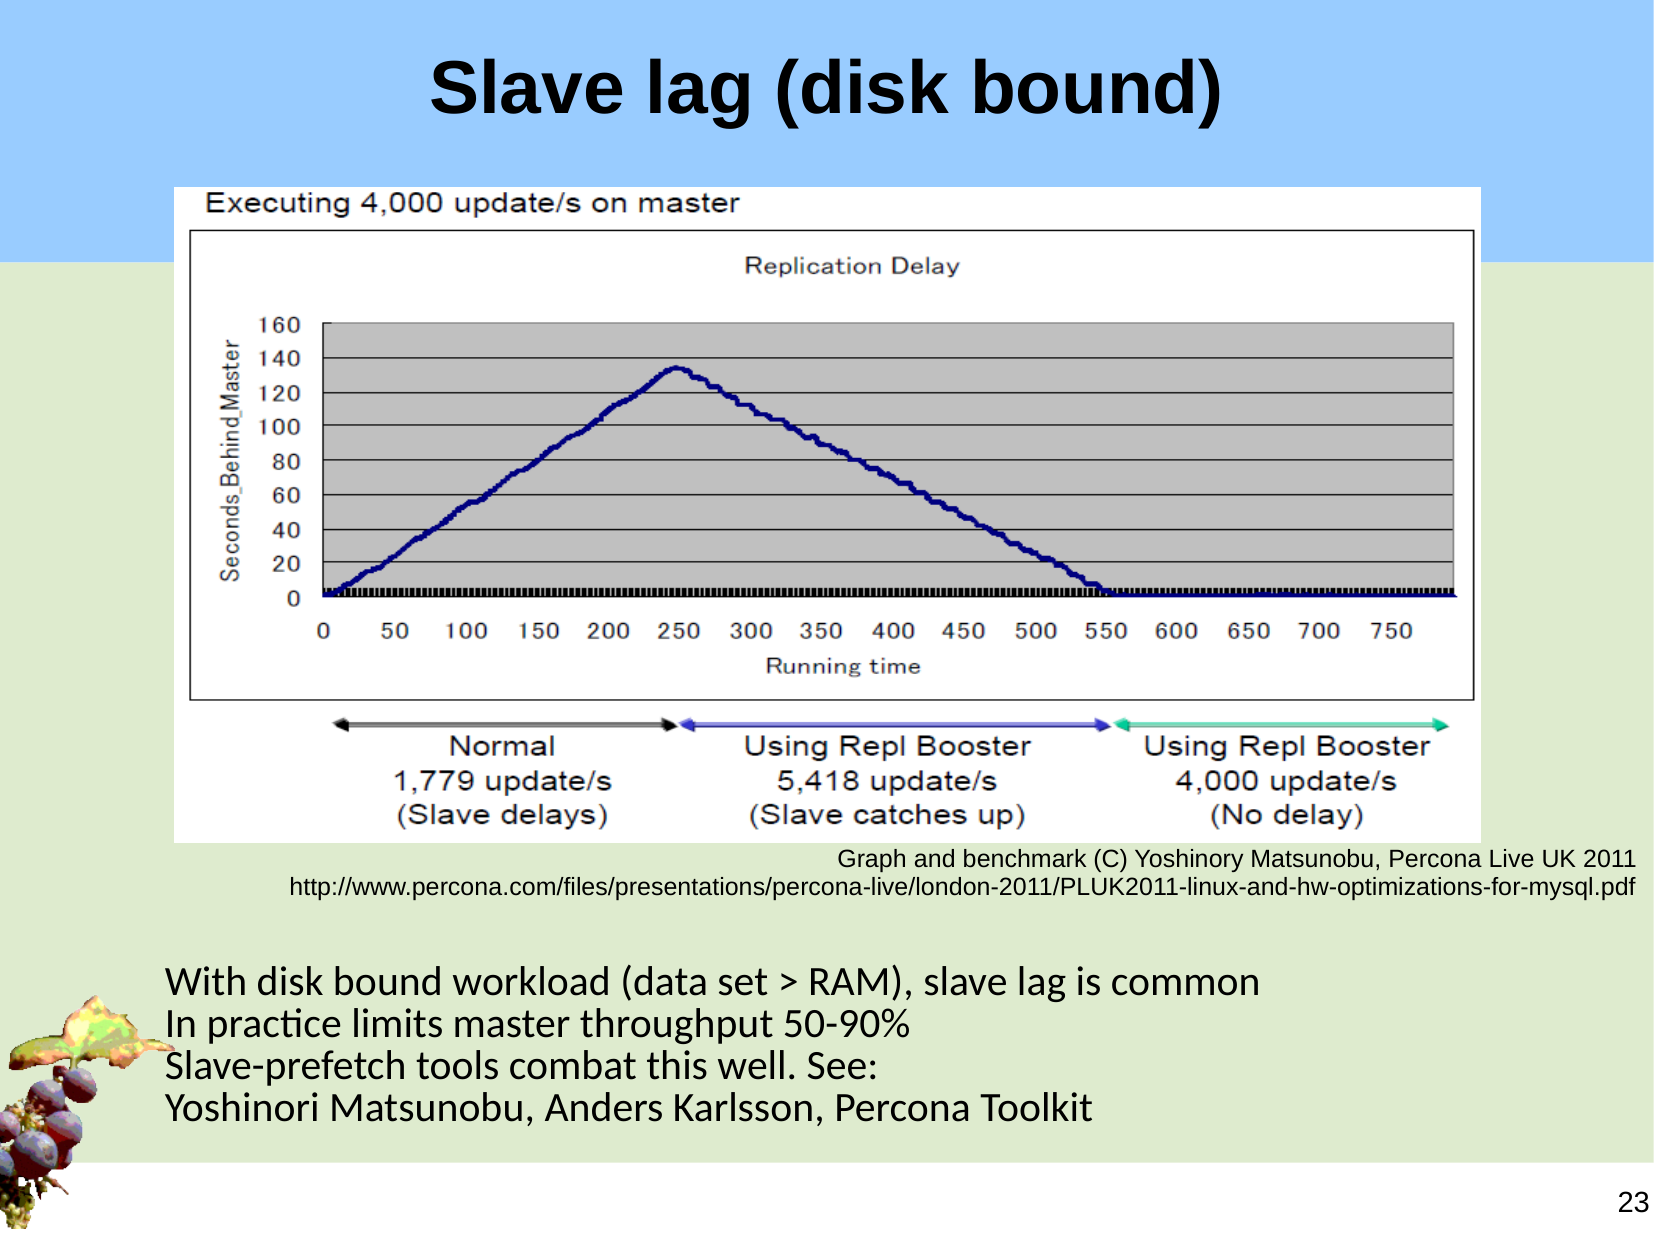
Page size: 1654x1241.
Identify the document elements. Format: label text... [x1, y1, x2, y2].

picture [0, 990, 188, 1229]
text_box Graph and benchmark (C) Yoshinory Matsunobu, Percona Live UK 2011 http://www.percona.com/files/presentations/percona-live/london-2011/PLUK2011-linux-and-hw-optimizations-for-mysql.pdf [60, 837, 1654, 908]
text_box With disk bound workload (data set > RAM), slave lag is common In practice limits master throughput 50-90% Slave-prefetch tools combat this well. See: Yoshinori Matsunobu, Anders Karlsson, Percona Toolkit [150, 957, 1576, 1167]
title Slave lag (disk bound) [82, 37, 1571, 139]
picture [174, 187, 1481, 837]
